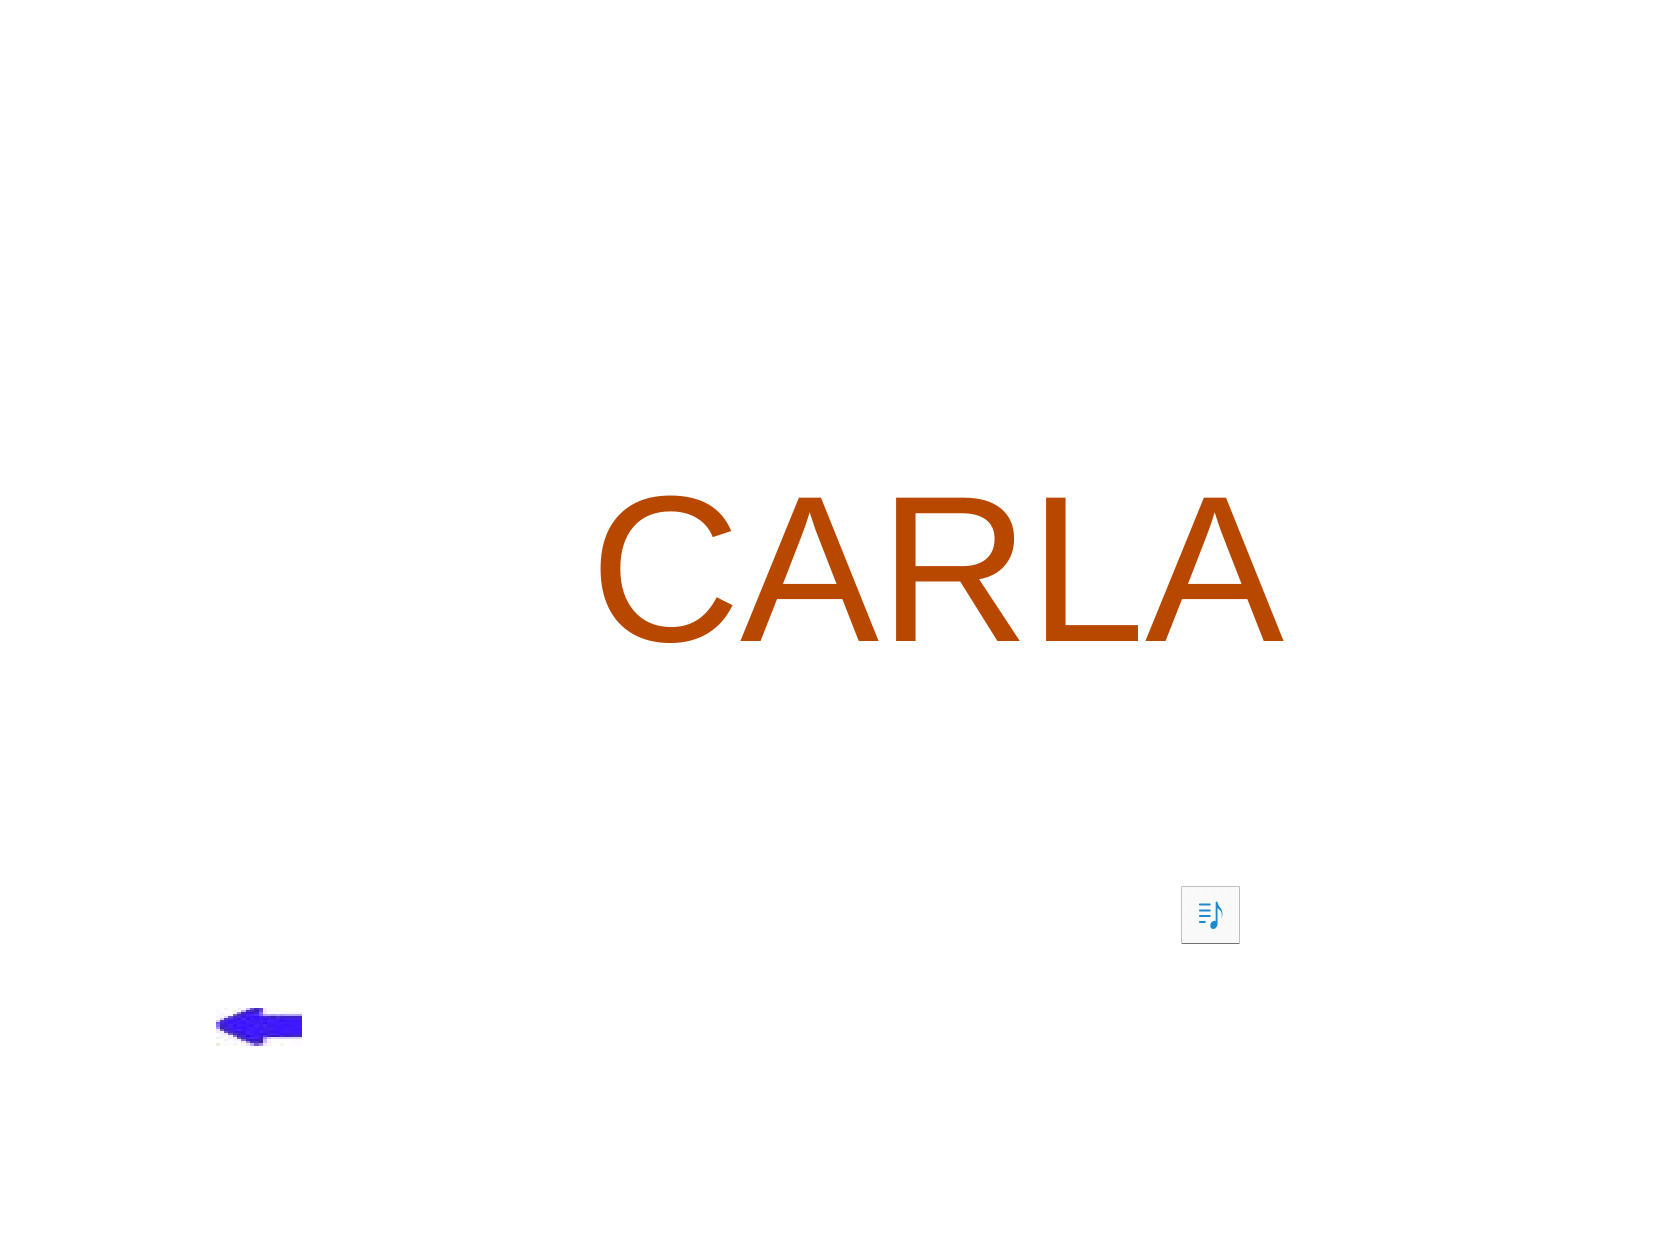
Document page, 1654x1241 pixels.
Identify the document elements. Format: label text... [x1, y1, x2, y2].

text_box CARLA [381, 445, 1494, 694]
text_box [1181, 885, 1241, 945]
picture [216, 1008, 302, 1046]
